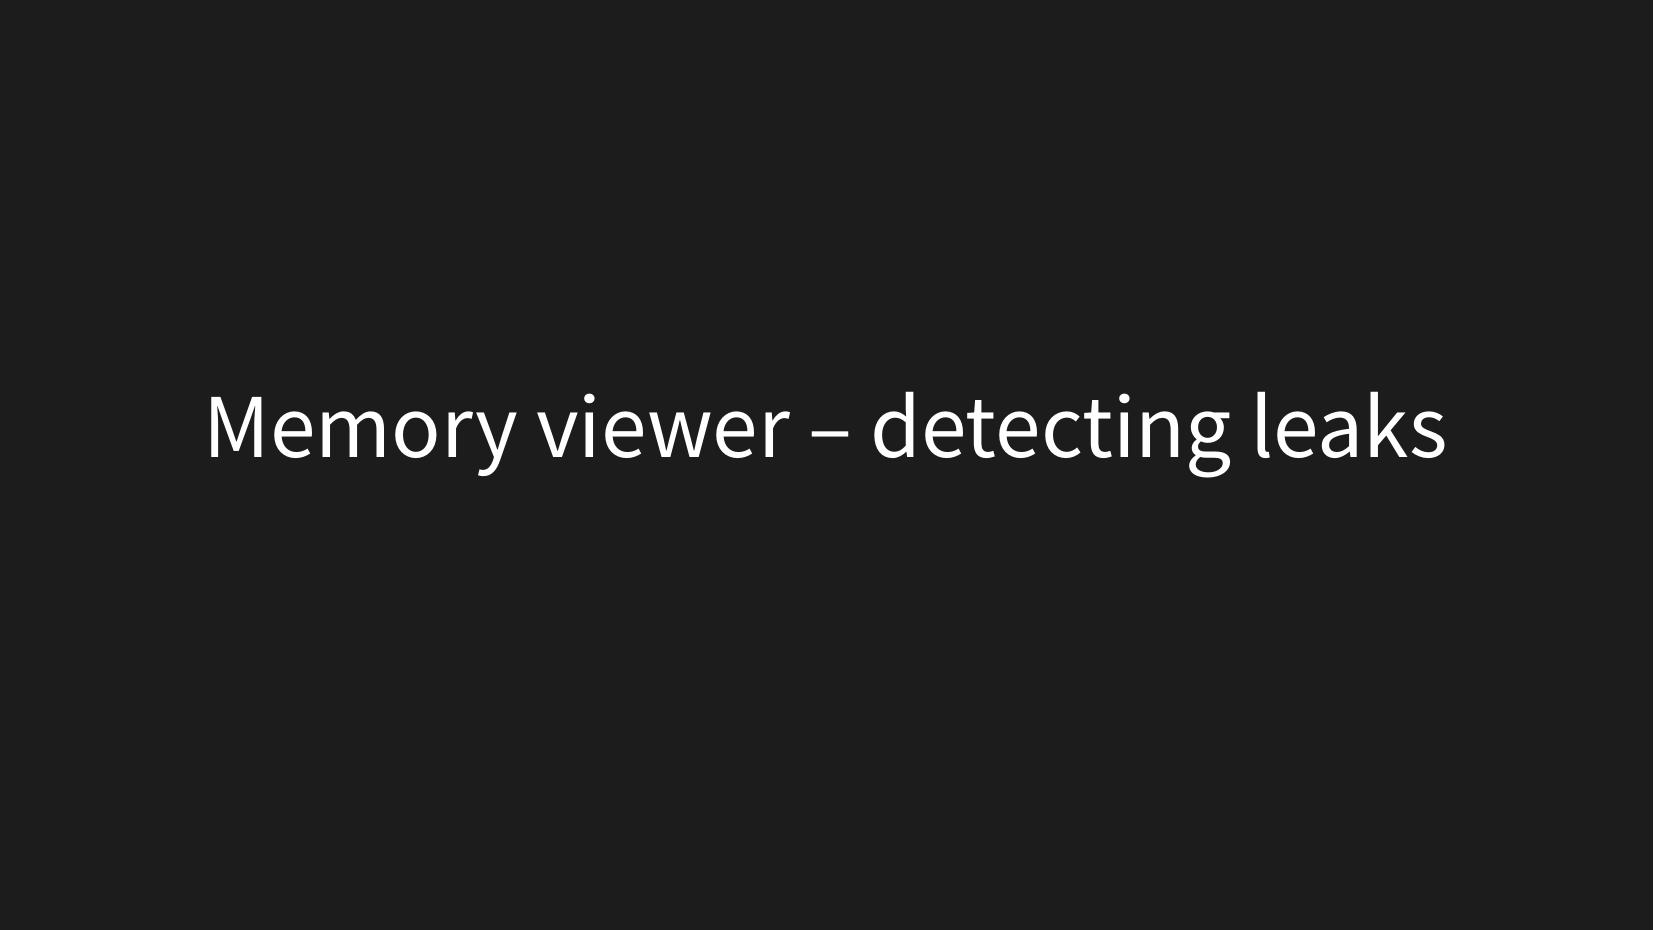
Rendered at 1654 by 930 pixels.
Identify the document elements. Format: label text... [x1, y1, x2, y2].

title Memory viewer – detecting leaks [0, 309, 1653, 540]
